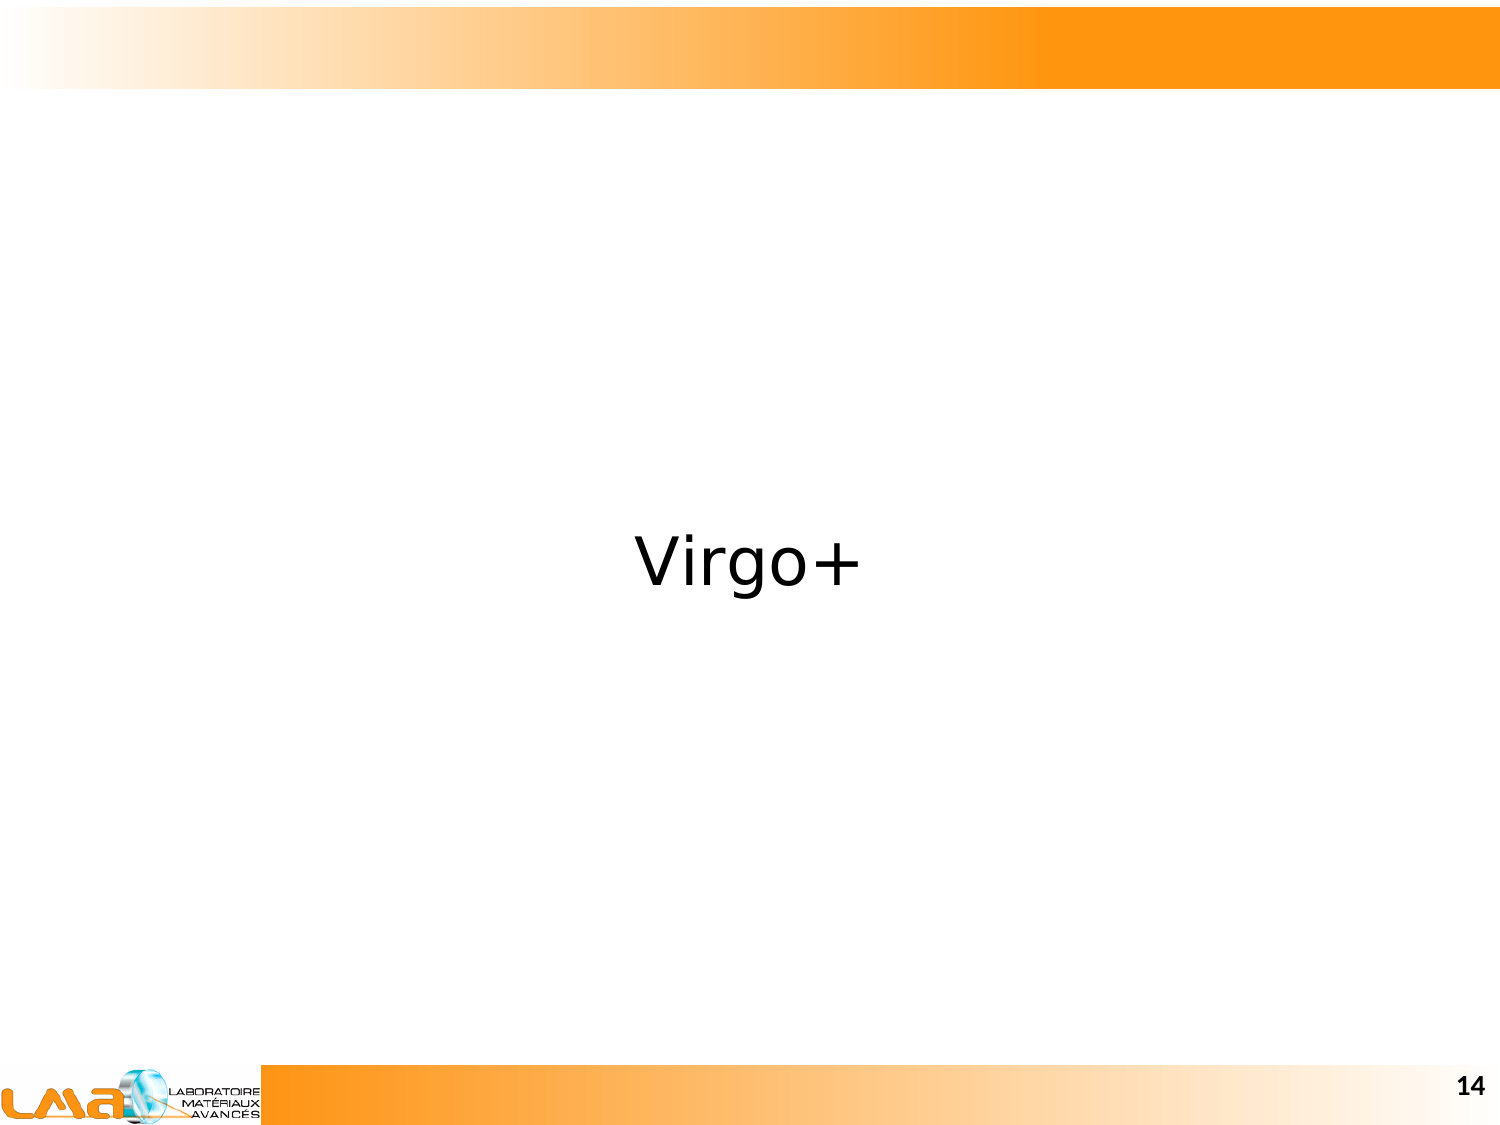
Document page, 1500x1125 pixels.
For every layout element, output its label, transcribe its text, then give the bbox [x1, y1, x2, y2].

title [0, 7, 1500, 89]
picture [0, 1065, 261, 1125]
subtitle Virgo+ [75, 198, 1425, 927]
